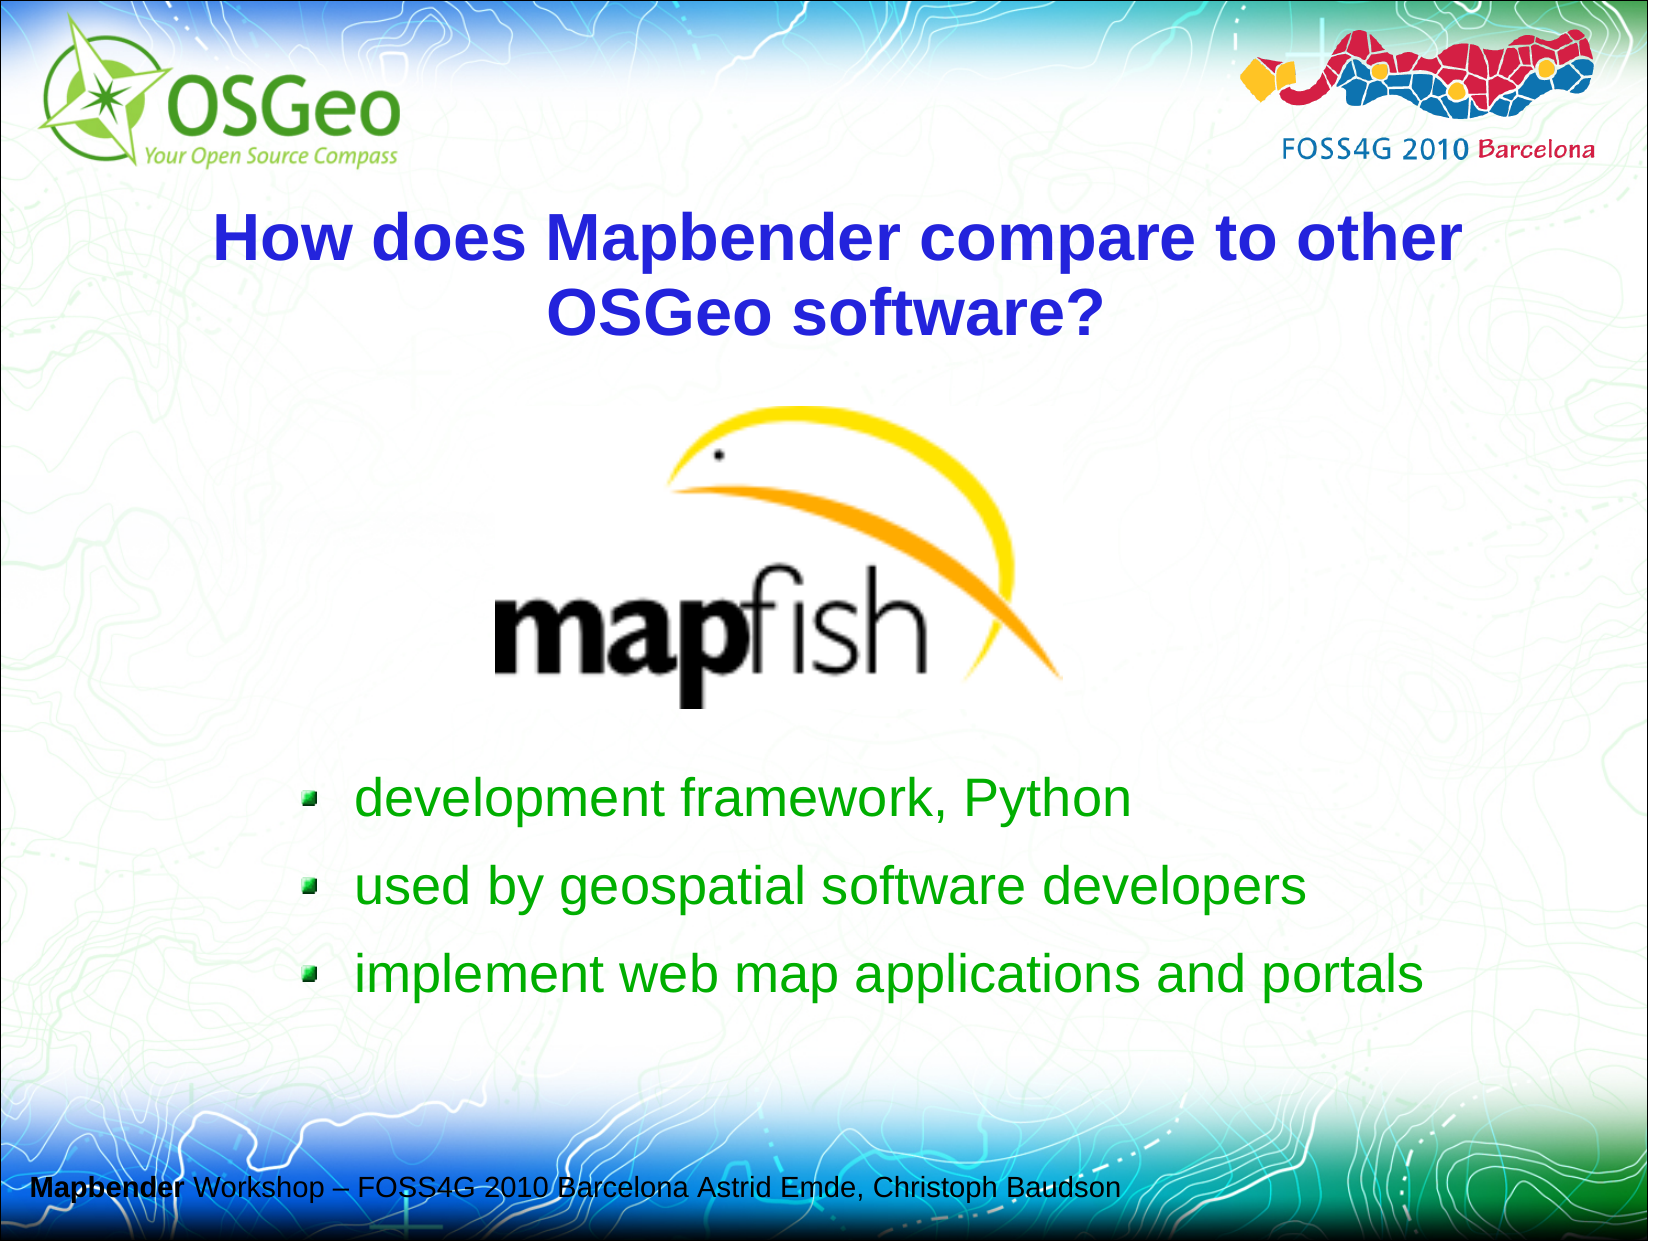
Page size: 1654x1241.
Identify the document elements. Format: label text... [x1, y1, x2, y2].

title How does Mapbender compare to other OSGeo software? [82, 188, 1571, 361]
picture [1, 1, 1647, 1240]
list development framework, Python used by geospatial software developers implement web map applications and portals [283, 767, 1506, 1123]
